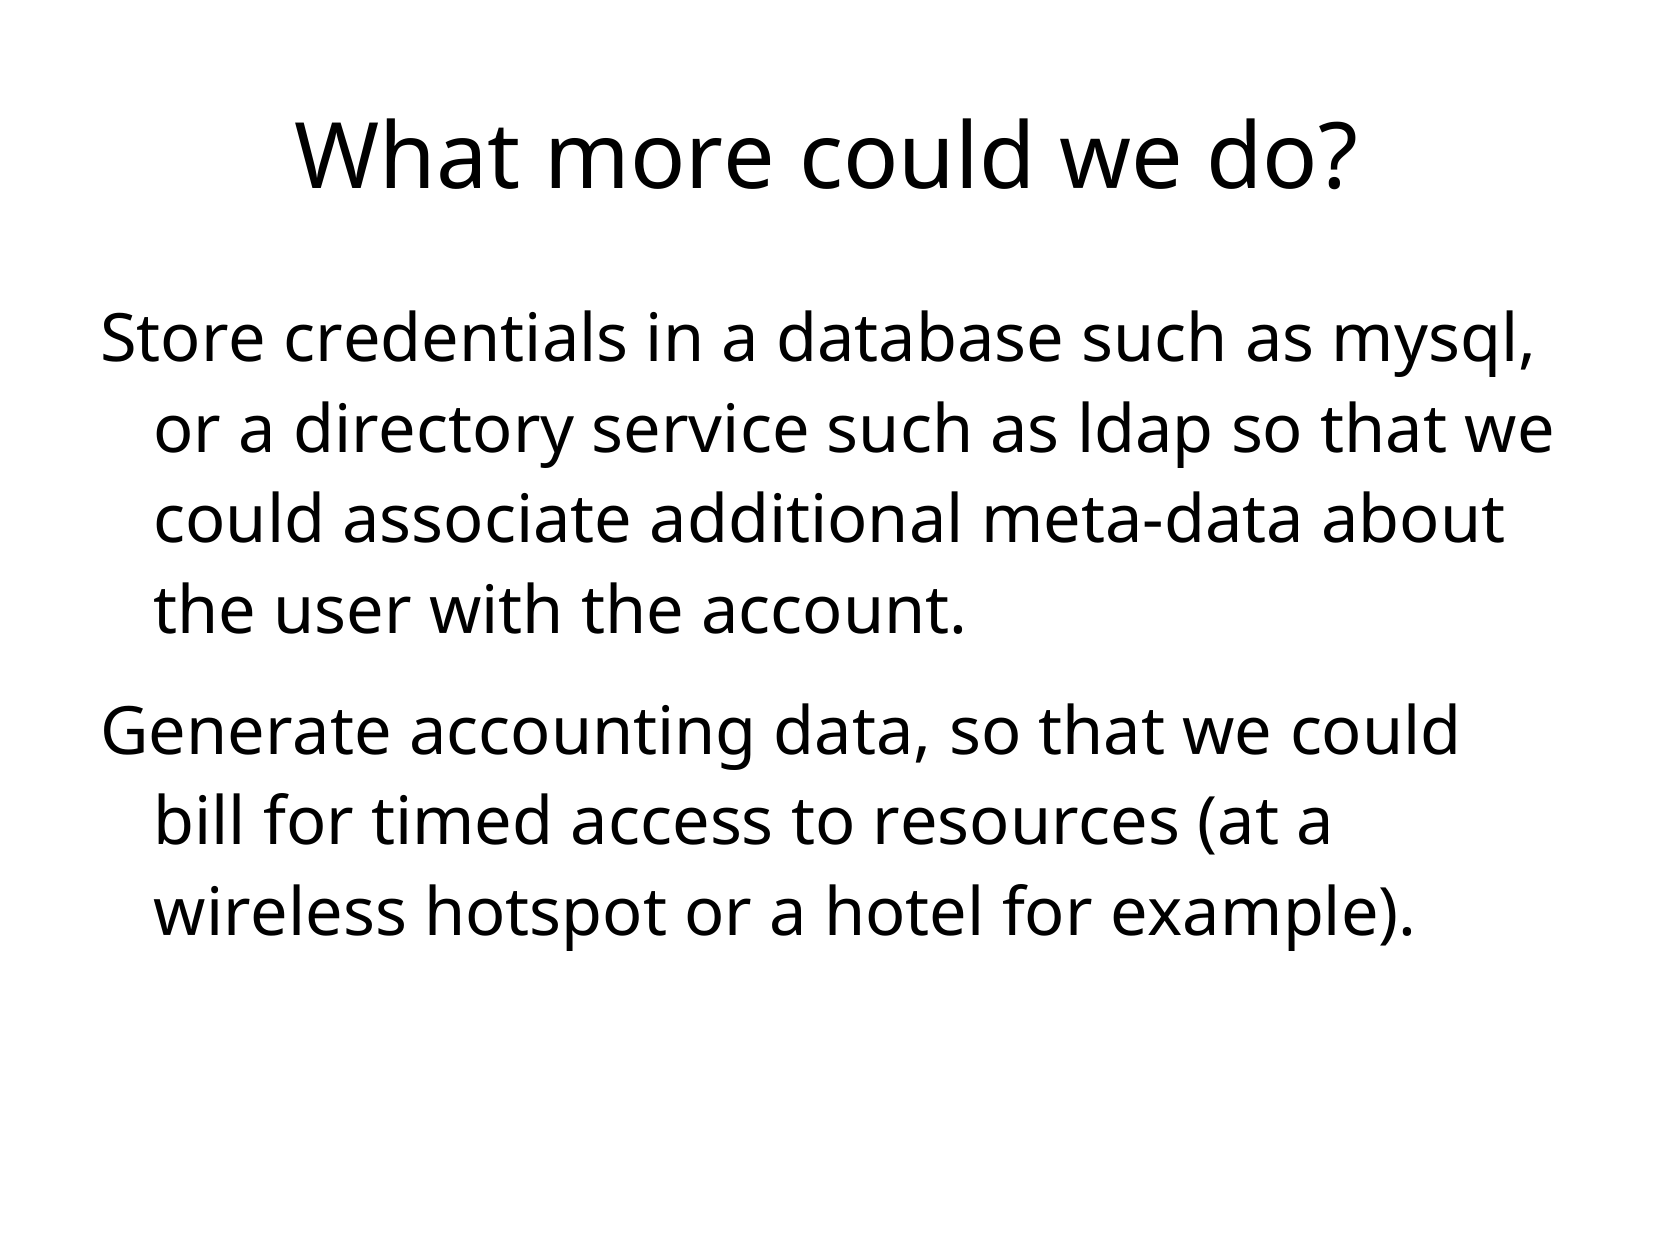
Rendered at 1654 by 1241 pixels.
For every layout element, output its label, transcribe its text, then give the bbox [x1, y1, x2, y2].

list Store credentials in a database such as mysql, or a directory service such as ldap so that we could associate additional meta-data about the user with the account. Generate accounting data, so that we could bill for timed access to resources (at a wireless hotspot or a hotel for example). [82, 290, 1571, 1109]
title What more could we do? [82, 49, 1571, 257]
